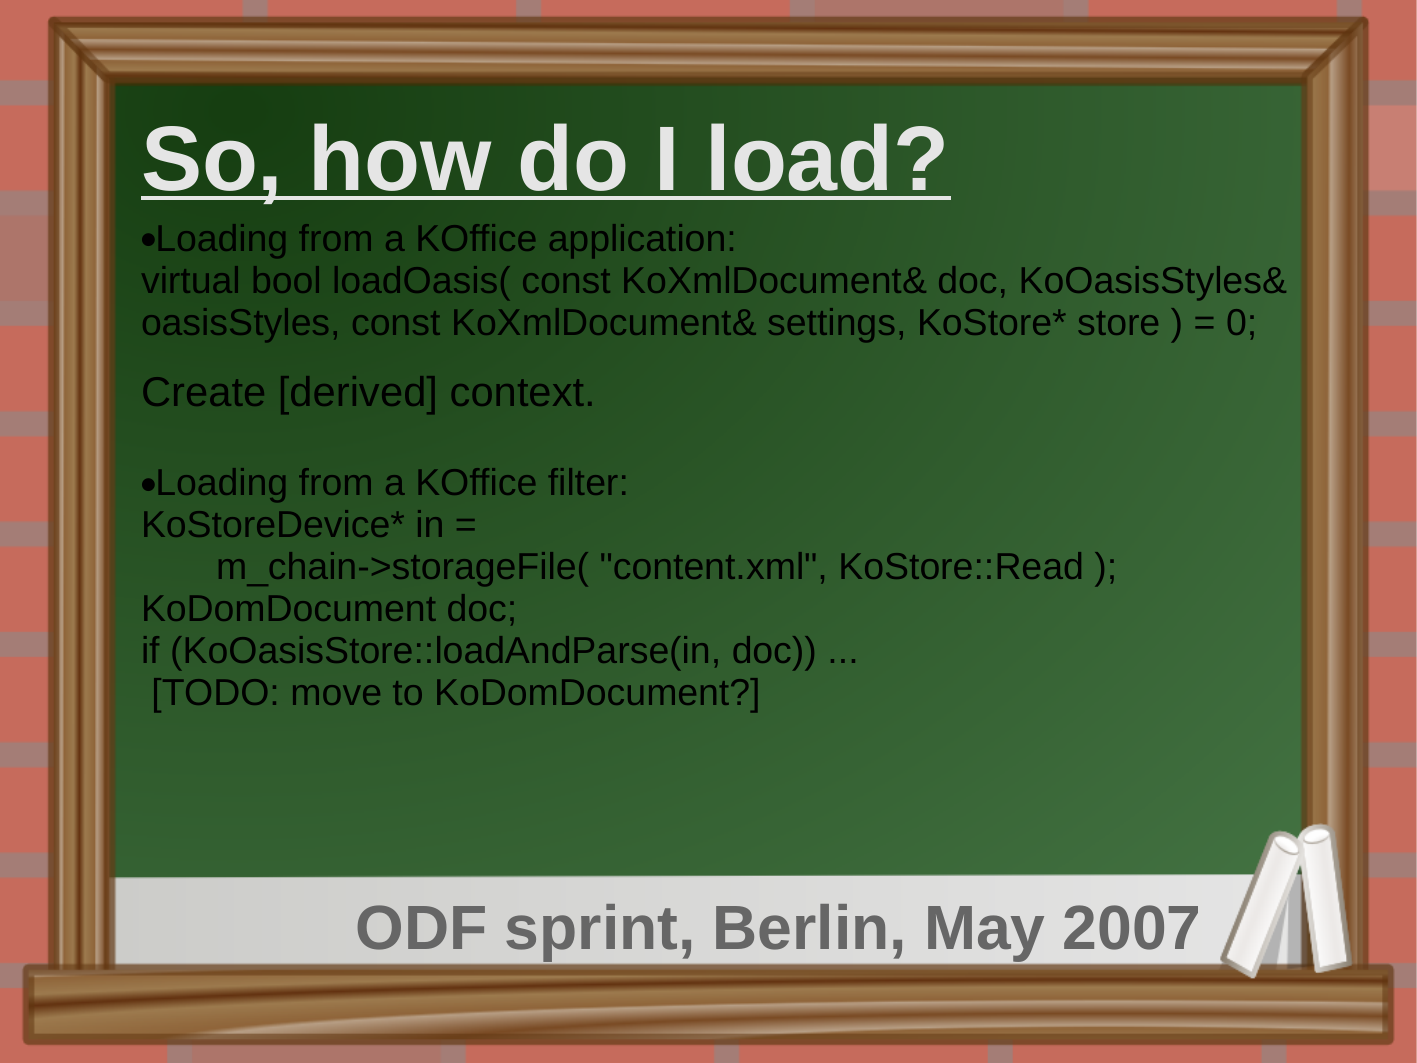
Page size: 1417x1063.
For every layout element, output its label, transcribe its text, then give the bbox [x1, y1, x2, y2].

picture [0, 0, 1417, 1063]
text_box Loading from a KOffice application: virtual bool loadOasis( const KoXmlDocument& doc, KoOasisStyles& oasisStyles, const KoXmlDocument& settings, KoStore* store ) = 0; Create [derived] context. Loading from a KOffice filter: KoStoreDevice* in = m_chain->storageFile( "content.xml", KoStore::Read ); KoDomDocument doc; if (KoOasisStore::loadAndParse(in, doc)) ... [TODO: move to KoDomDocument?] [126, 210, 1309, 858]
text_box So, how do I load? [126, 100, 1158, 210]
